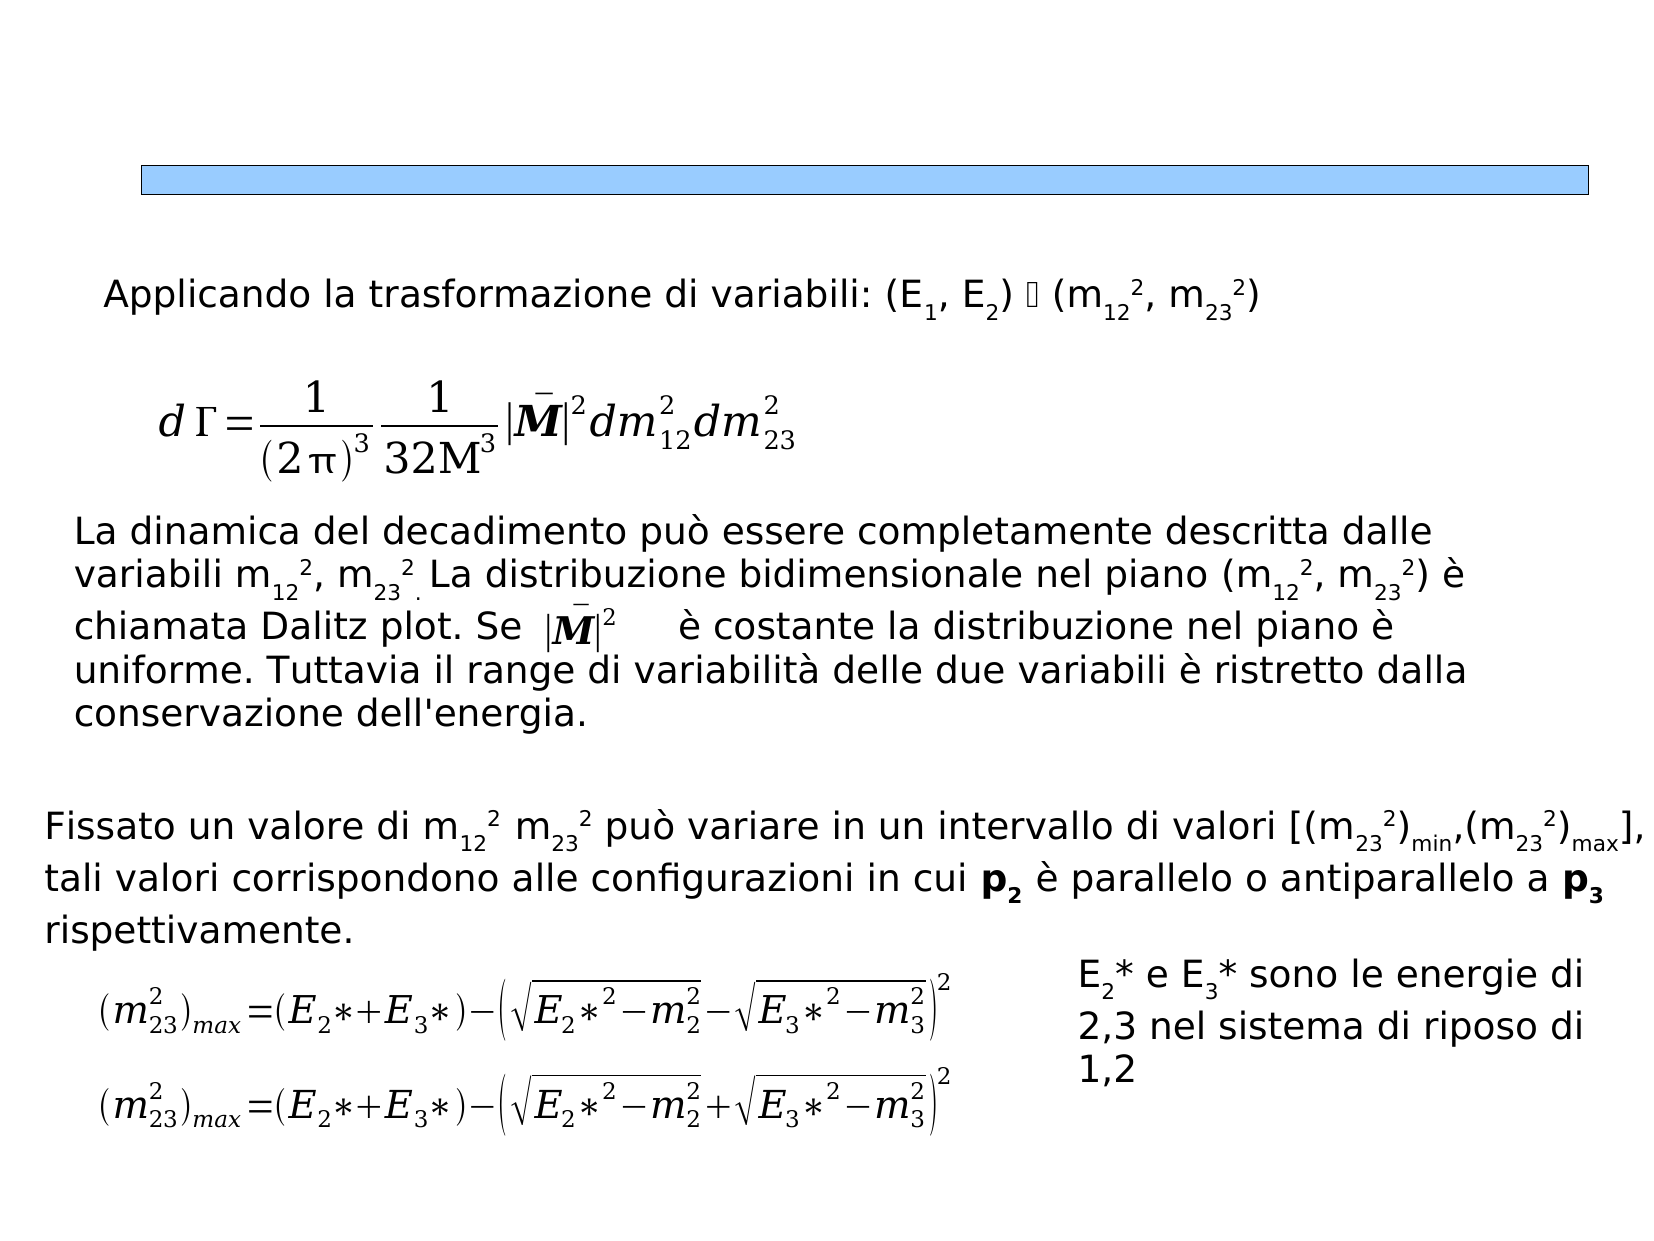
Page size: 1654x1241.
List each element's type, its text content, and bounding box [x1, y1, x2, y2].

text_box La dinamica del decadimento può essere completamente descritta dalle variabili m122, m232. La distribuzione bidimensionale nel piano (m122, m232) è chiamata Dalitz plot. Se è costante la distribuzione nel piano è uniforme. Tuttavia il range di variabilità delle due variabili è ristretto dalla conservazione dell'energia. [59, 501, 1536, 743]
text_box Applicando la trasformazione di variabili: (E1, E2)  (m122, m232) [88, 265, 1506, 333]
chart [88, 968, 962, 1043]
chart [531, 601, 626, 654]
text_box E2* e E3* sono le energie di 2,3 nel sistema di riposo di 1,2 [1062, 944, 1625, 1099]
chart [147, 372, 807, 487]
text_box Fissato un valore di m122 m232 può variare in un intervallo di valori [(m232)min,(m232)max], tali valori corrispondono alle configurazioni in cui p2 è parallelo o antiparallelo a p3 rispettivamente. [29, 797, 1654, 960]
chart [88, 1062, 962, 1138]
